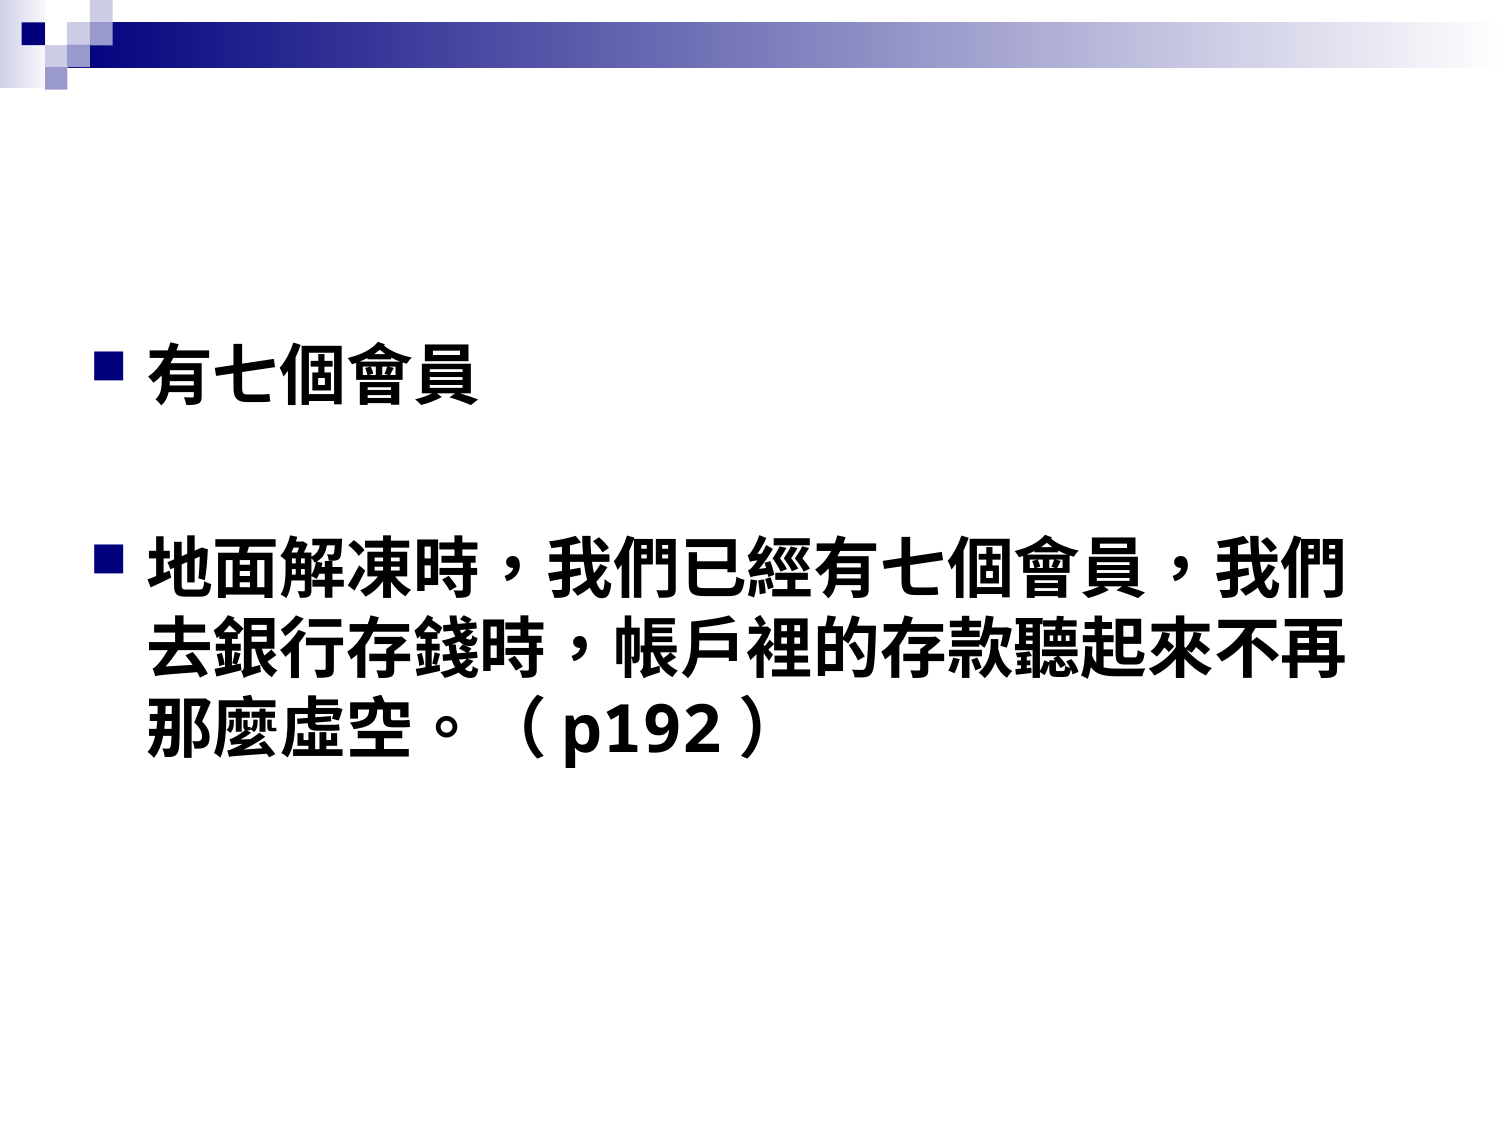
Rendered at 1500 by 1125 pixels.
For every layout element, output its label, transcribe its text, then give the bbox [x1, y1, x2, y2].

list 有七個會員 地面解凍時，我們已經有七個會員，我們去銀行存錢時，帳戶裡的存款聽起來不再那麼虛空。（p192） [75, 324, 1426, 963]
